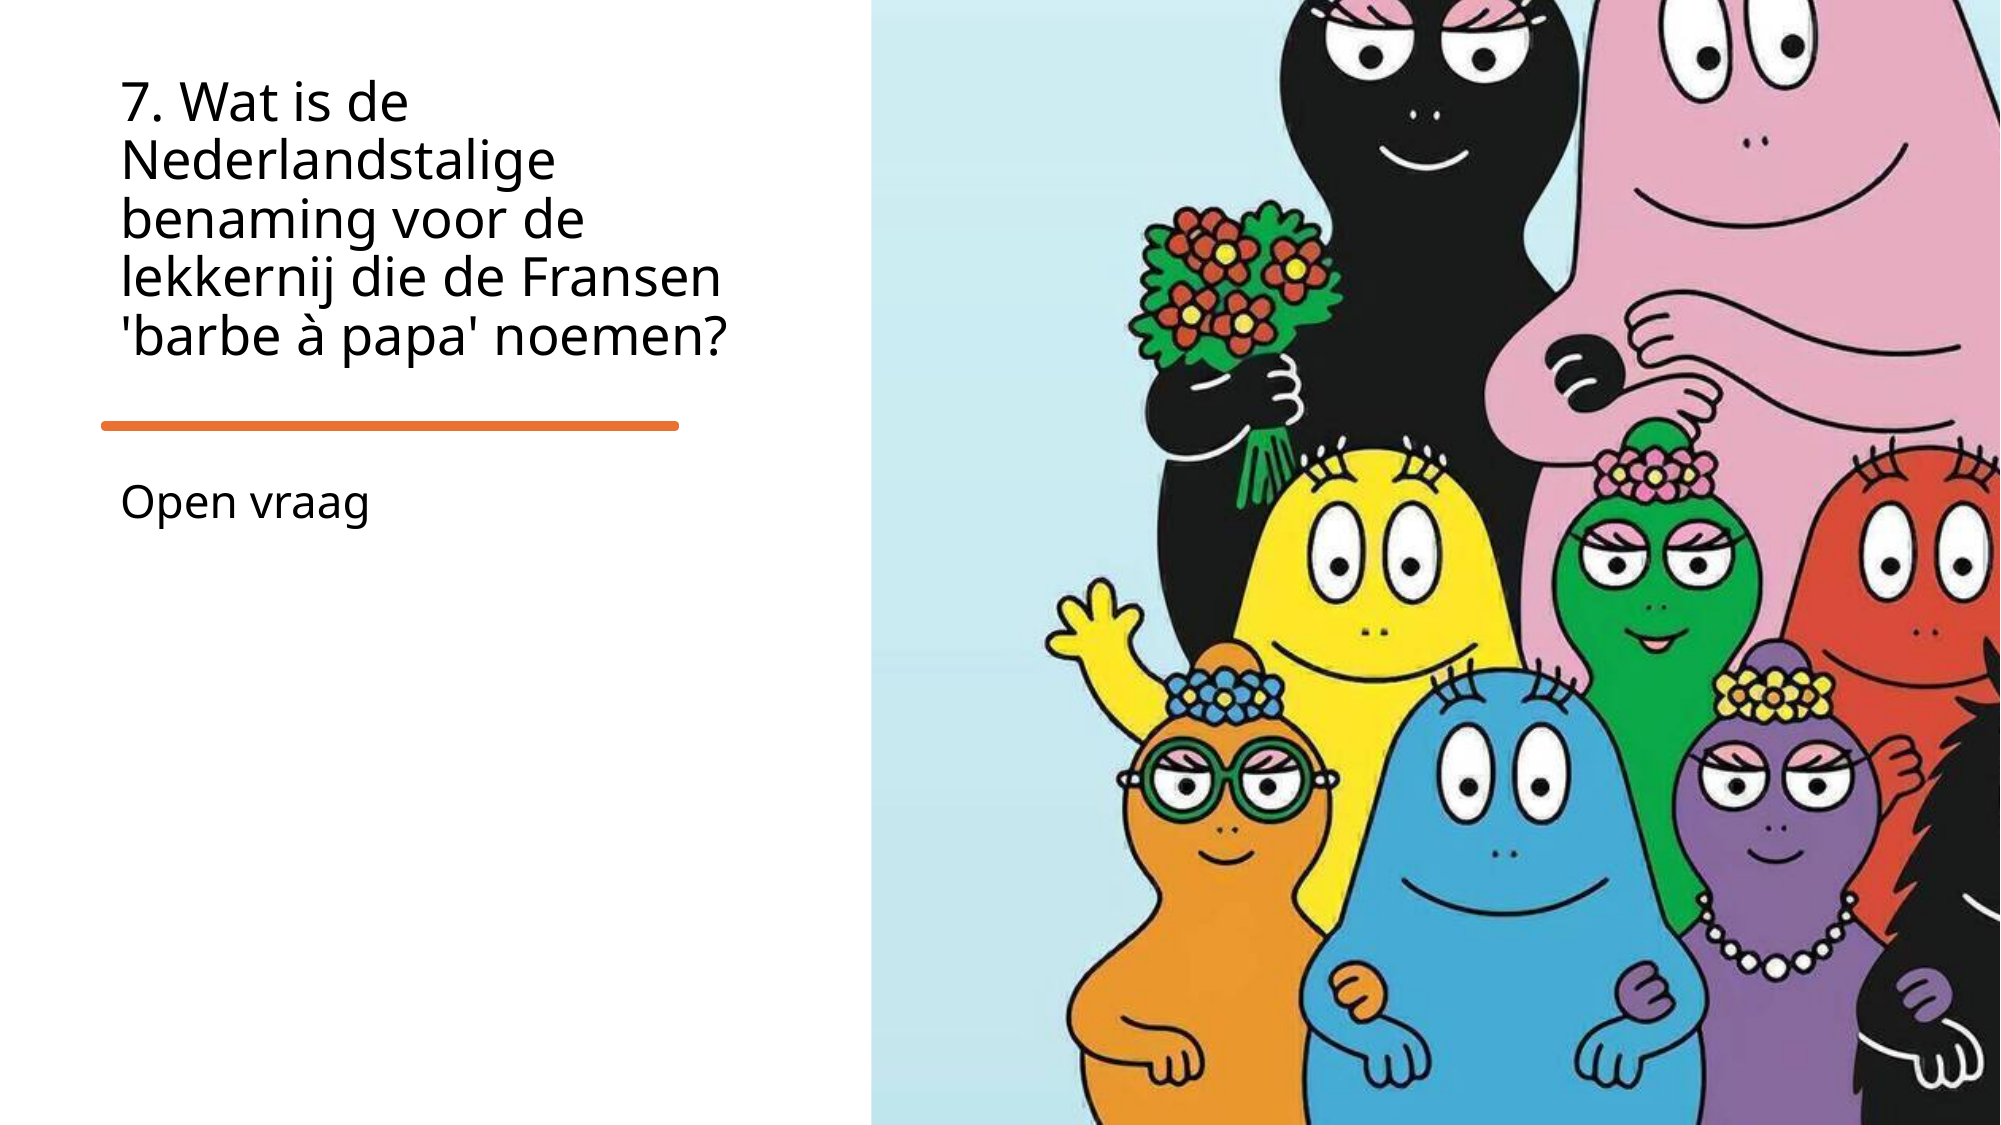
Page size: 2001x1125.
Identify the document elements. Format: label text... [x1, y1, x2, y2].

text_box [0, 0, 871, 1125]
title 7. Wat is de Nederlandstalige benaming voor de lekkernij die de Fransen 'barbe à papa' noemen? [105, 53, 822, 375]
list Open vraag [105, 471, 802, 1016]
picture [871, 0, 2000, 1125]
